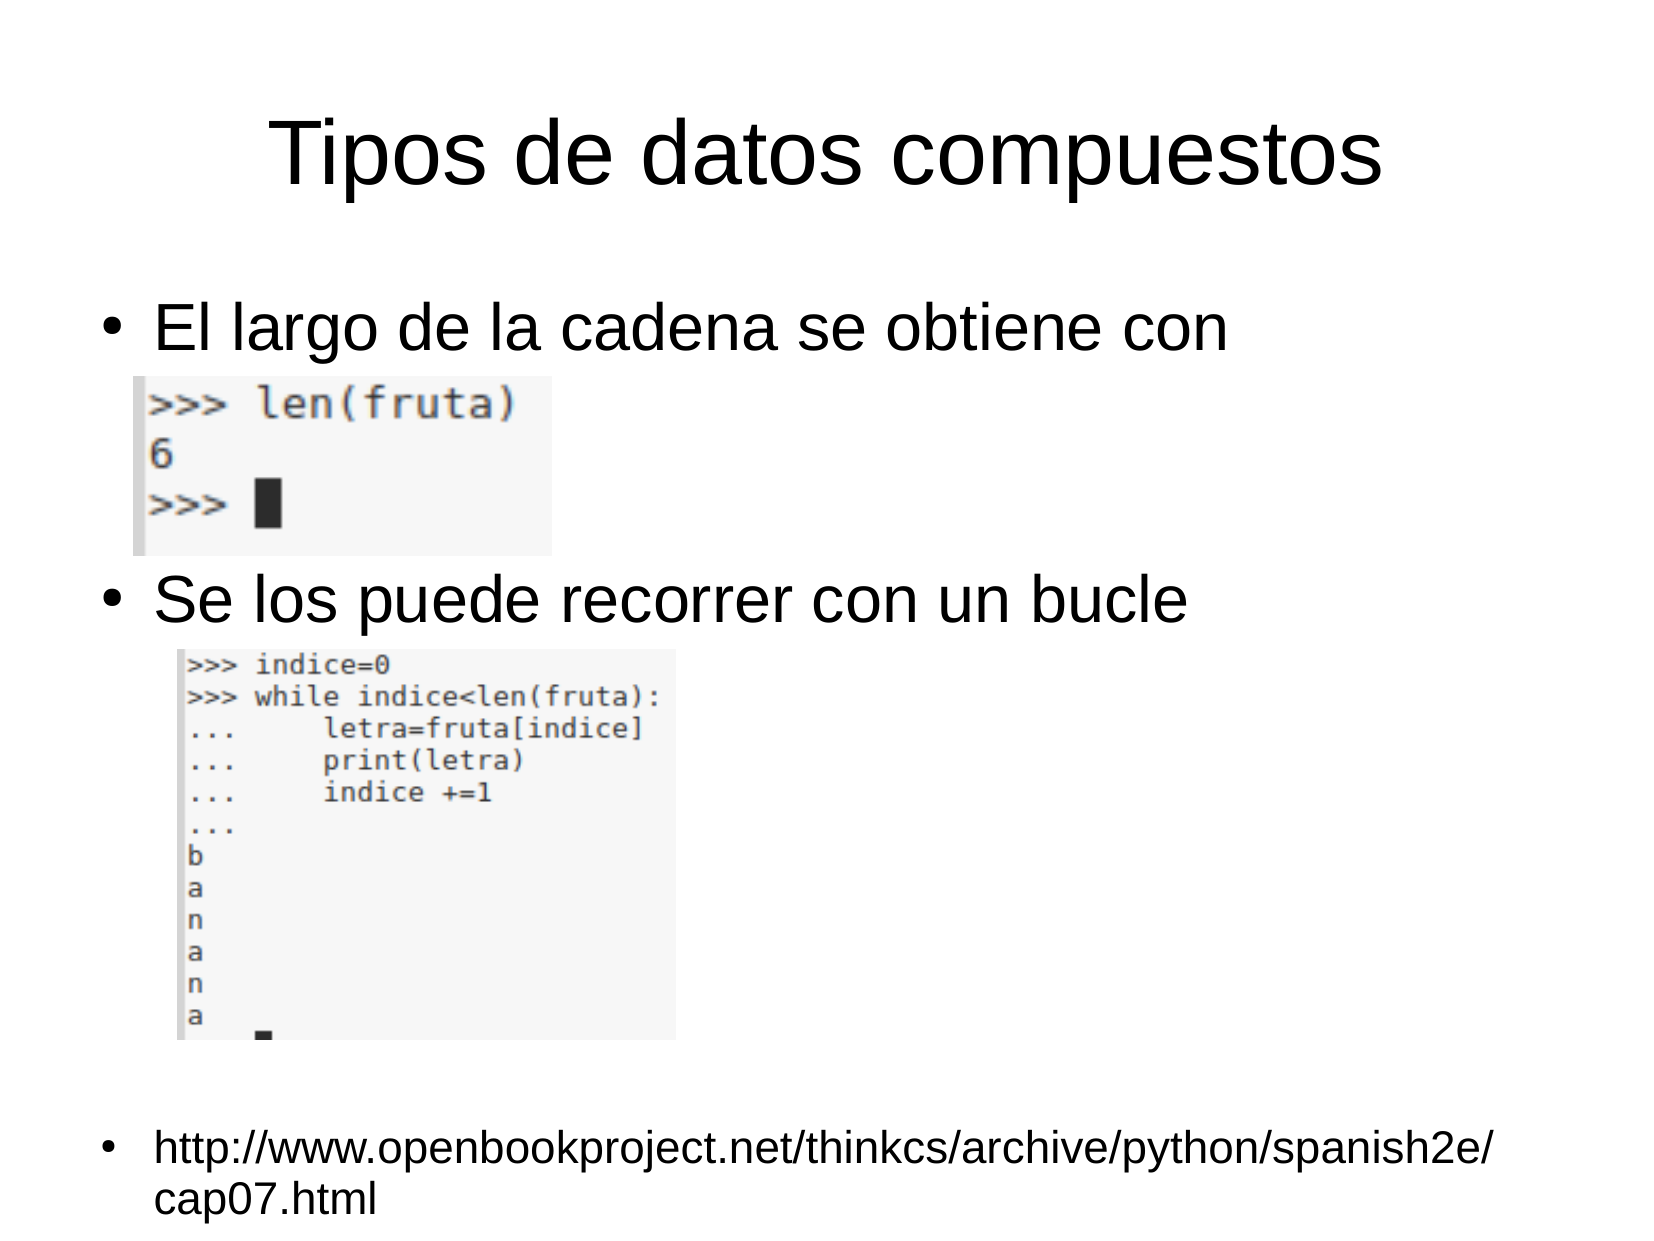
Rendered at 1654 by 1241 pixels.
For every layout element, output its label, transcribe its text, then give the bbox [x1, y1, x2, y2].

picture [133, 376, 552, 556]
list El largo de la cadena se obtiene con [82, 290, 1571, 378]
picture [177, 649, 676, 1040]
title Tipos de datos compuestos [82, 49, 1571, 257]
list Se los puede recorrer con un bucle [82, 561, 1571, 650]
list http://www.openbookproject.net/thinkcs/archive/python/spanish2e/cap07.html [82, 1122, 1571, 1210]
